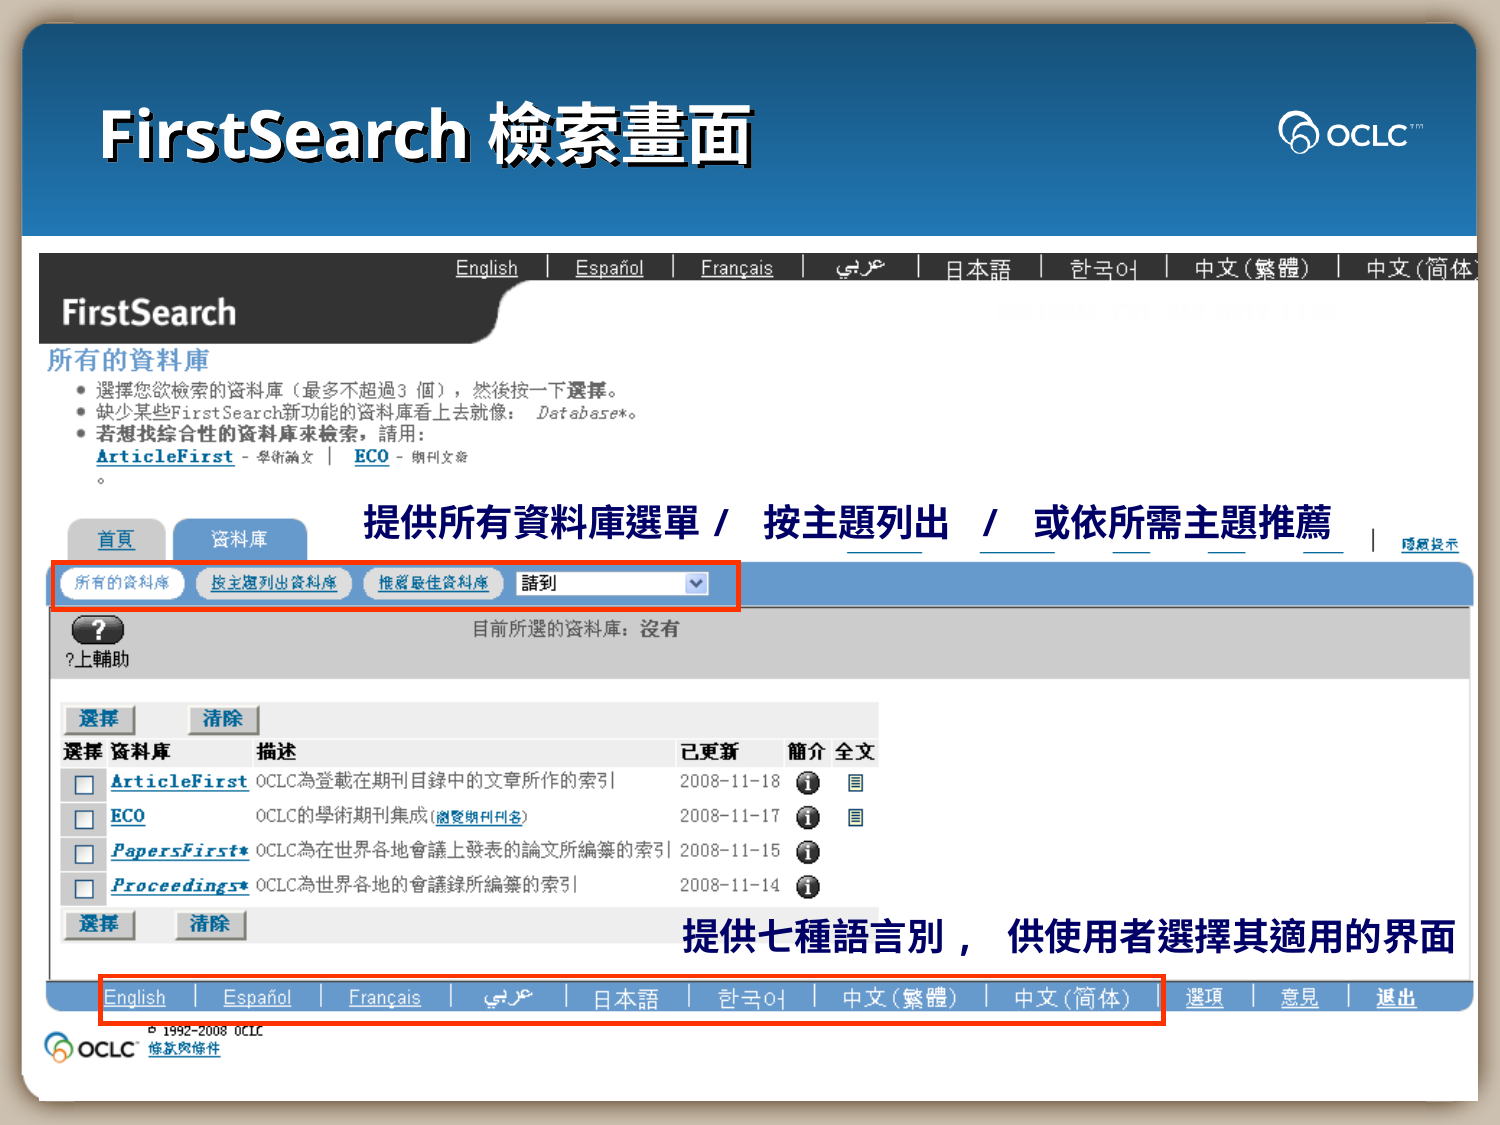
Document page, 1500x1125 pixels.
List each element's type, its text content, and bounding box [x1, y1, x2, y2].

text_box 提供七種語言別, 供使用者選擇其適用的界面 [667, 905, 1473, 965]
picture [39, 253, 1478, 1101]
text_box 提供所有資料庫選單/ 按主題列出 / 或依所需主題推薦 [348, 492, 1348, 552]
text_box FirstSearch檢索畫面 [83, 81, 1258, 183]
